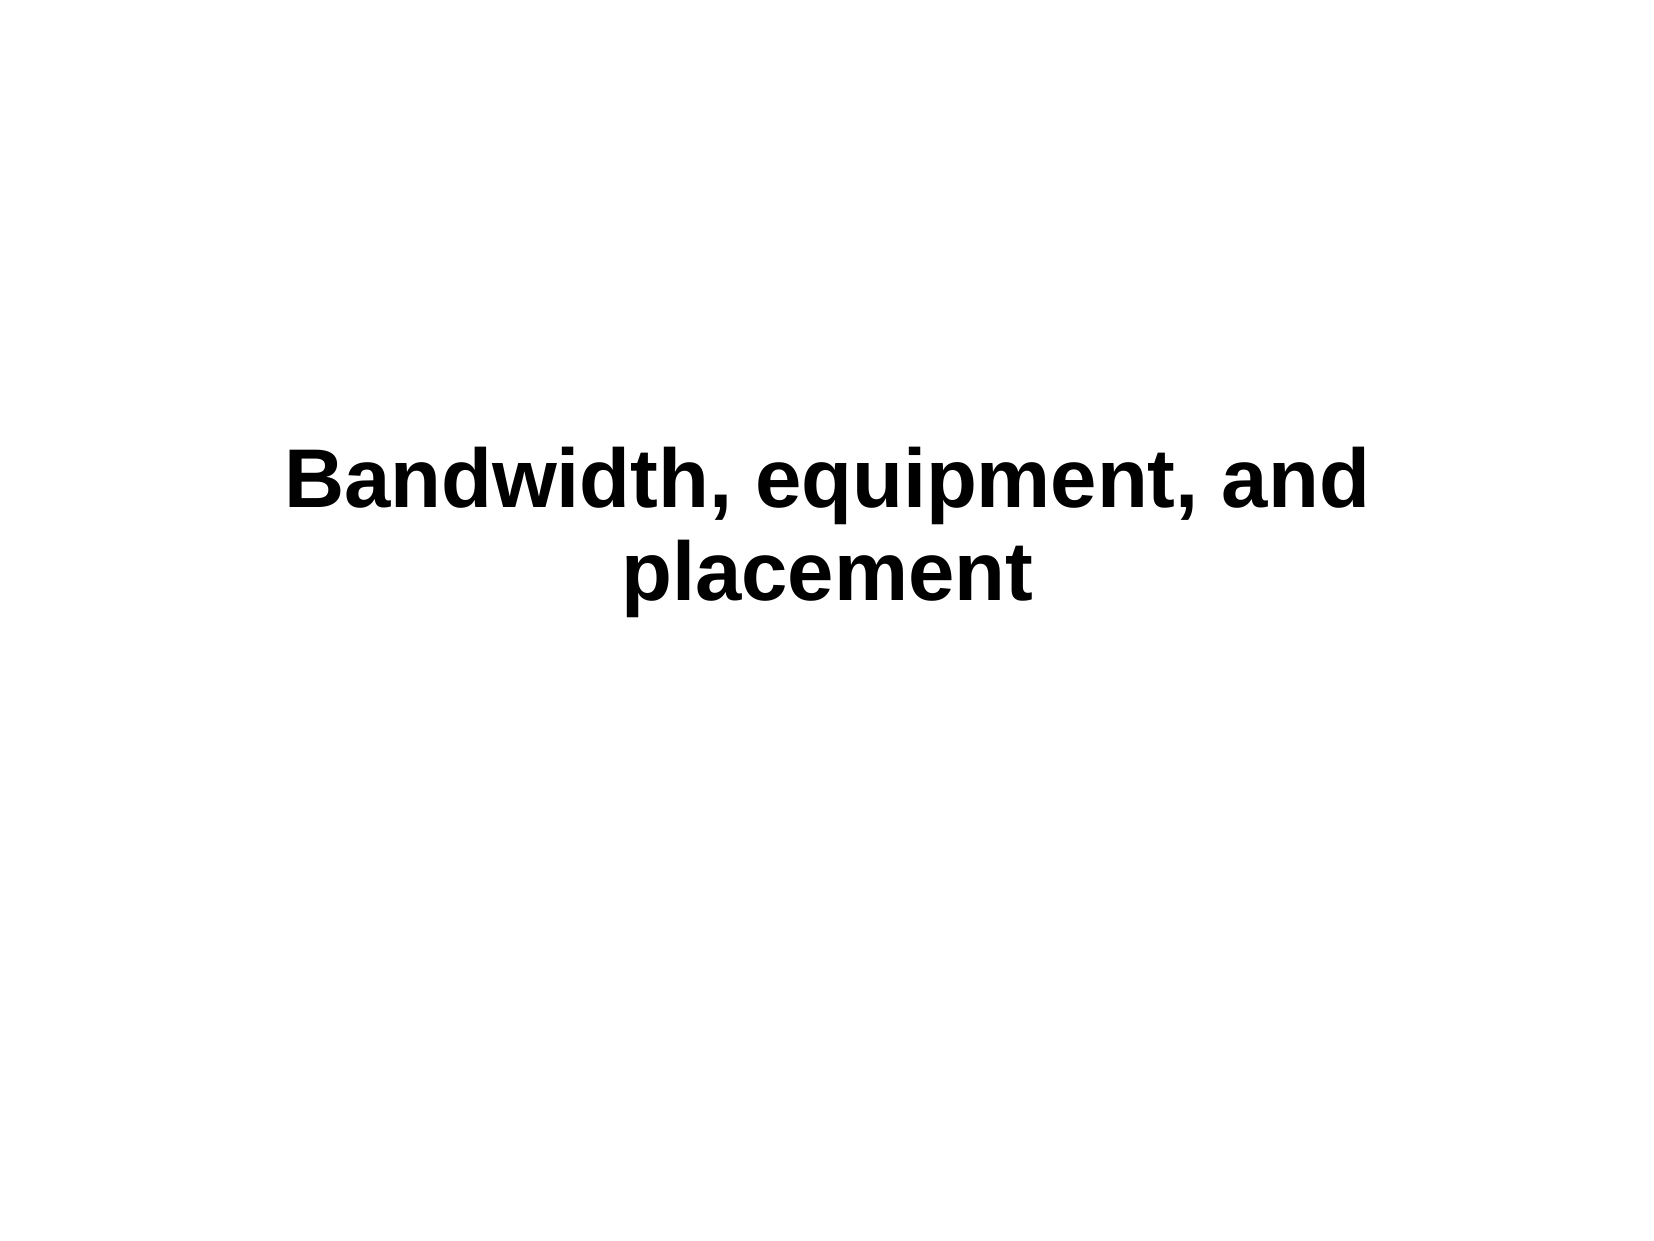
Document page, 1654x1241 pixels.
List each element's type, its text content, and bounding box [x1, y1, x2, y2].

title Bandwidth, equipment, and placement [121, 395, 1534, 655]
